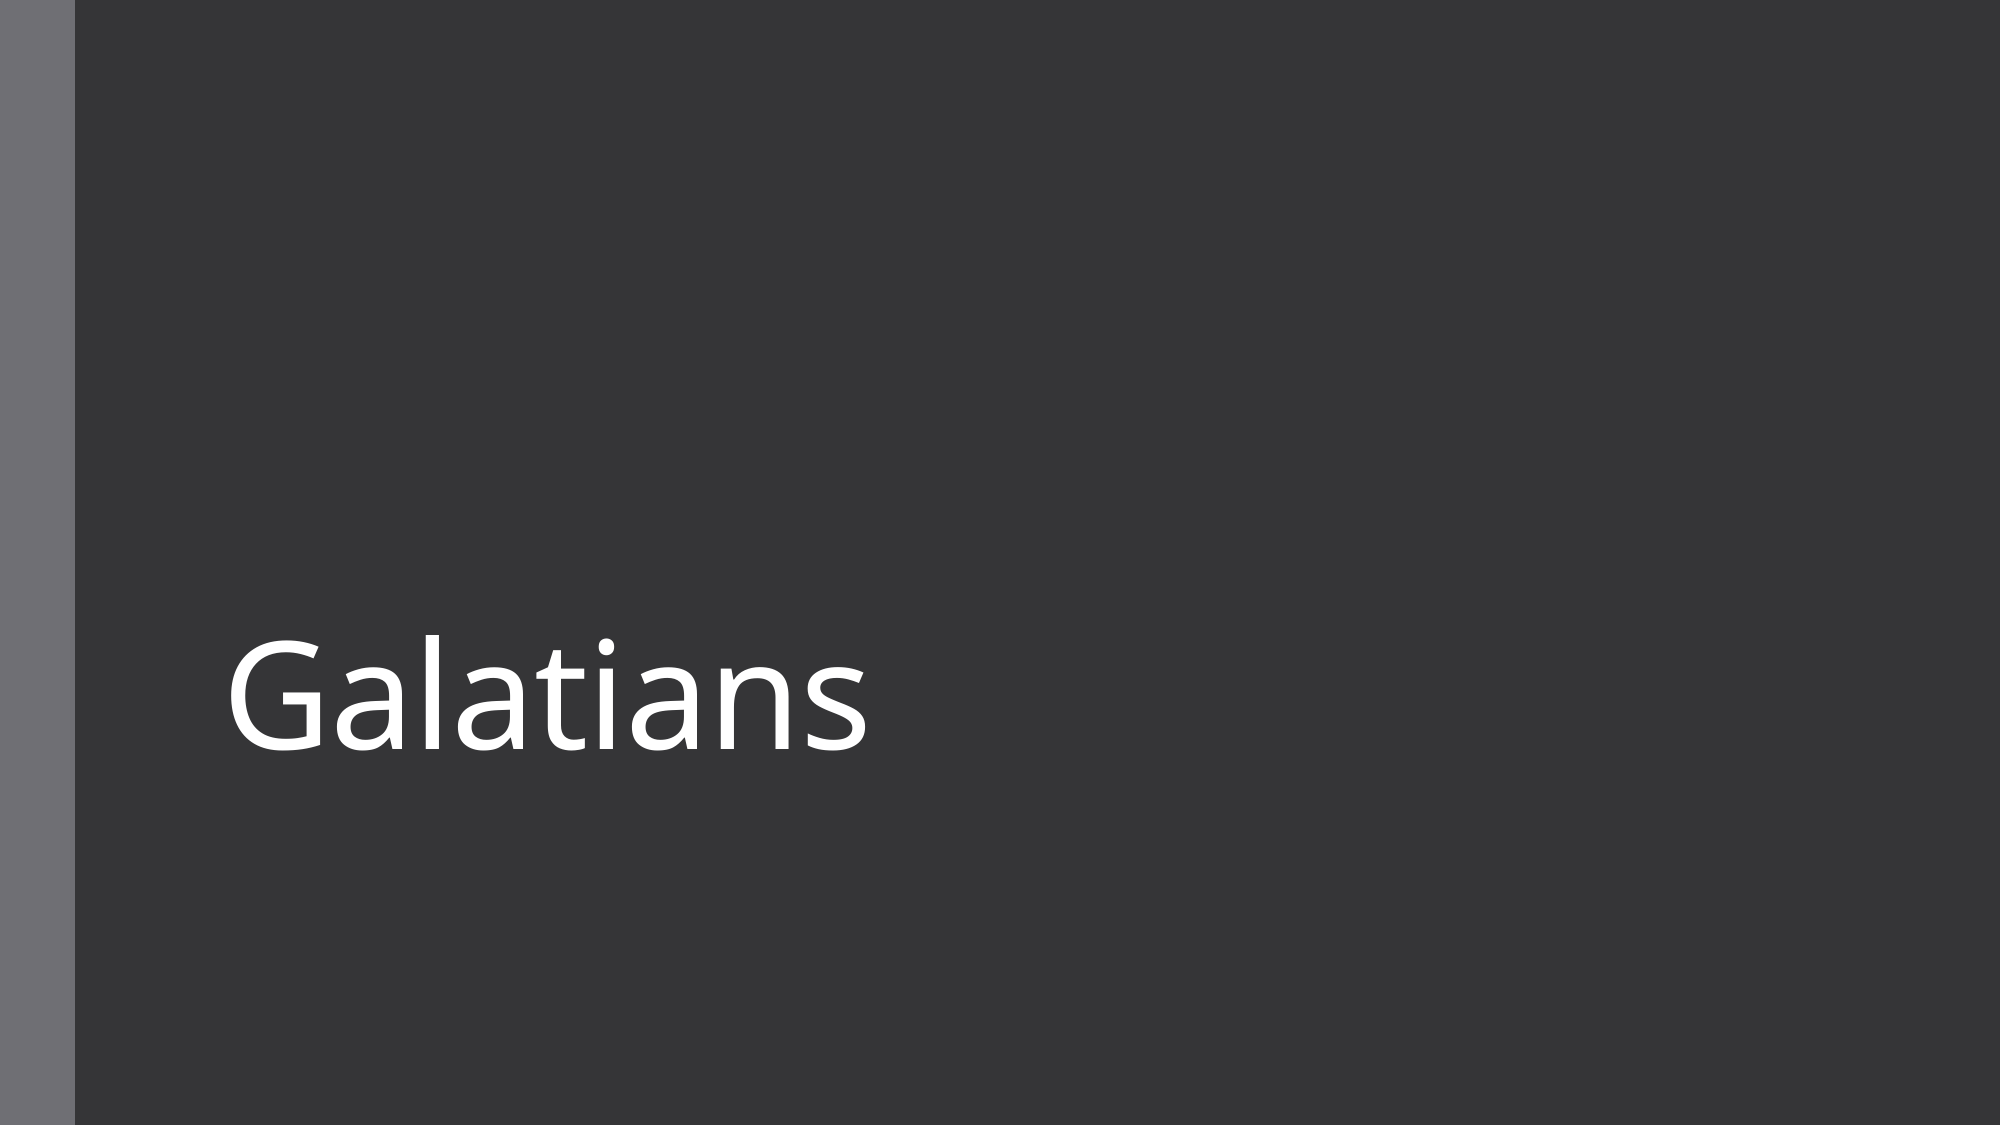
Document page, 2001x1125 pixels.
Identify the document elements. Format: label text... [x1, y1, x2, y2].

title Galatians [206, 124, 1752, 788]
